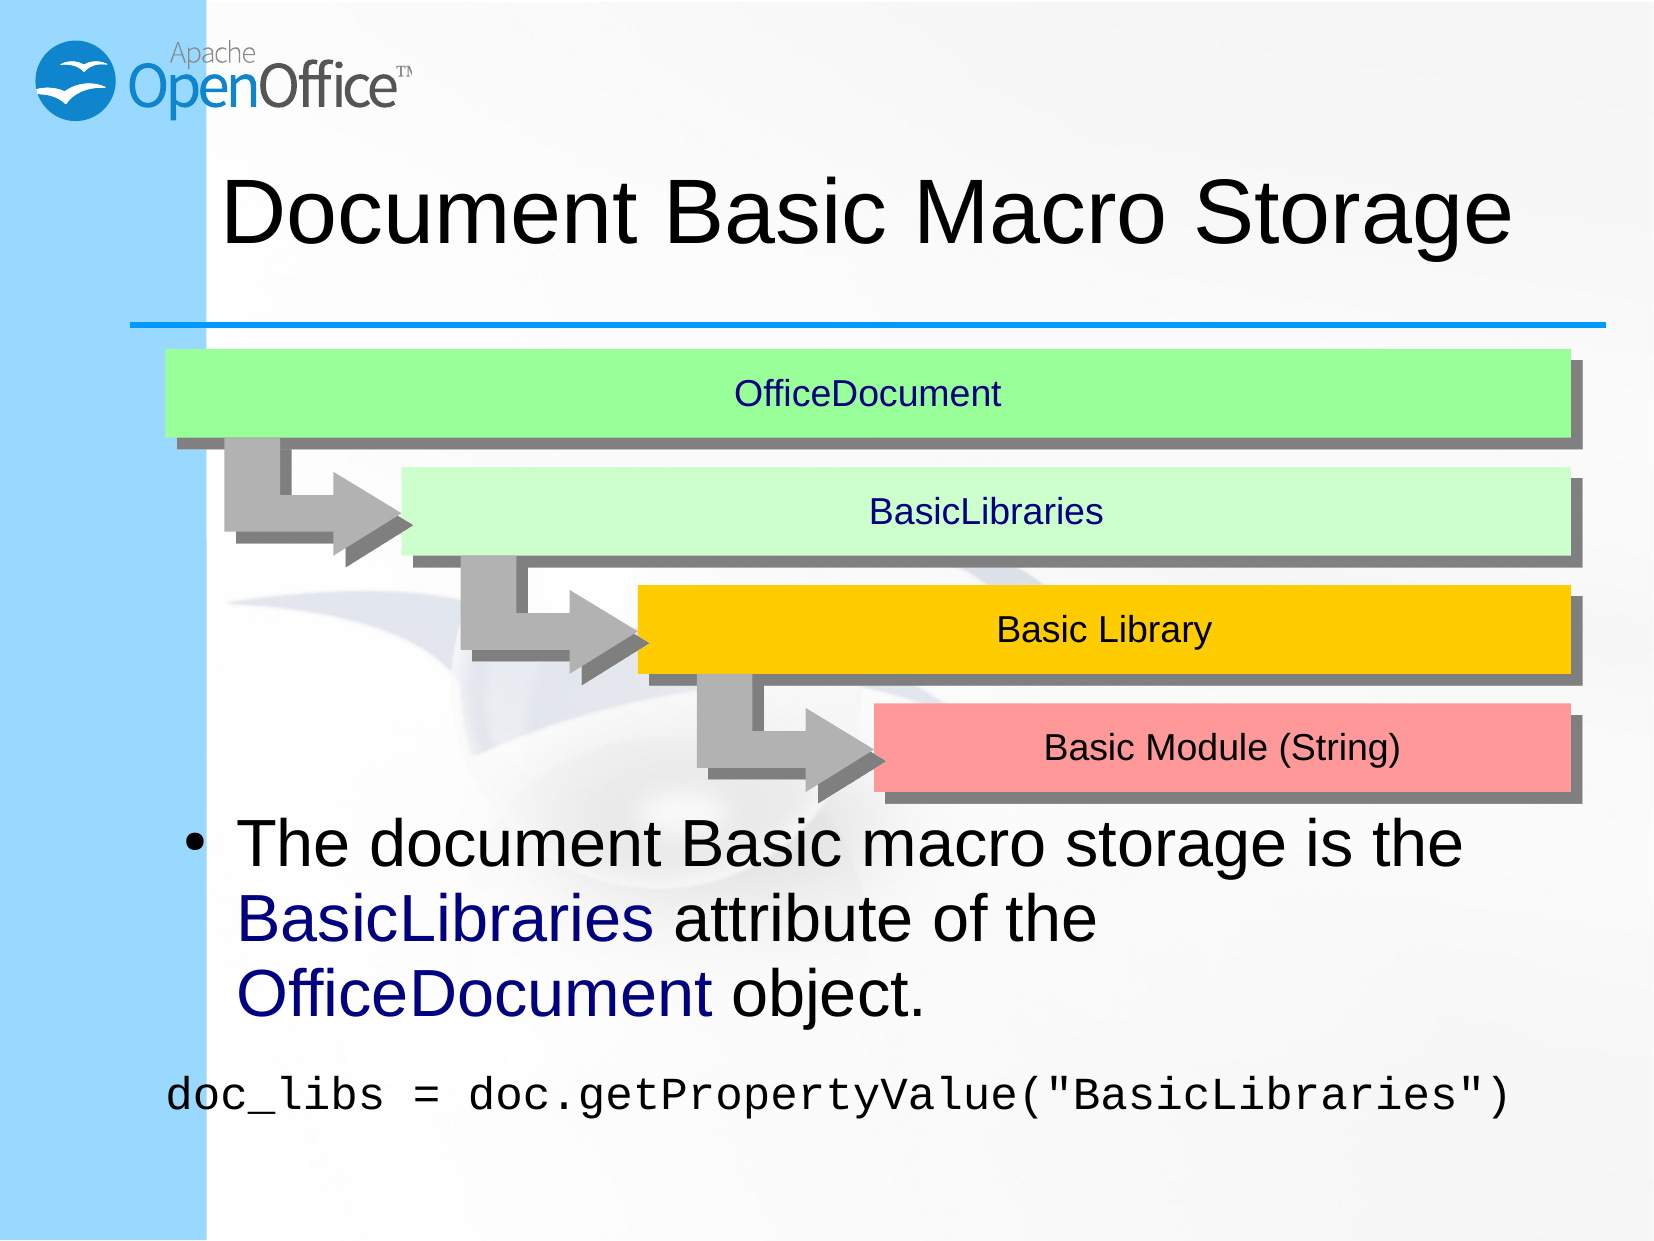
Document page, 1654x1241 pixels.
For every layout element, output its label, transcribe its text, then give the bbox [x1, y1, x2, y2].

text_box [696, 673, 875, 792]
text_box [224, 437, 402, 556]
text_box doc_libs = doc.getPropertyValue("BasicLibraries") [165, 1071, 1543, 1124]
text_box BasicLibraries [401, 467, 1571, 556]
text_box Basic Library [637, 585, 1571, 674]
text_box OfficeDocument [165, 349, 1571, 438]
picture [266, 68, 291, 102]
text_box Basic Module (String) [874, 703, 1571, 792]
list The document Basic macro storage is the BasicLibraries attribute of the OfficeDocument object. [165, 806, 1571, 1197]
picture [207, 2, 1654, 1241]
picture [207, 79, 222, 88]
picture [376, 79, 391, 88]
title Document Basic Macro Storage [165, 108, 1571, 316]
text_box [460, 555, 638, 674]
